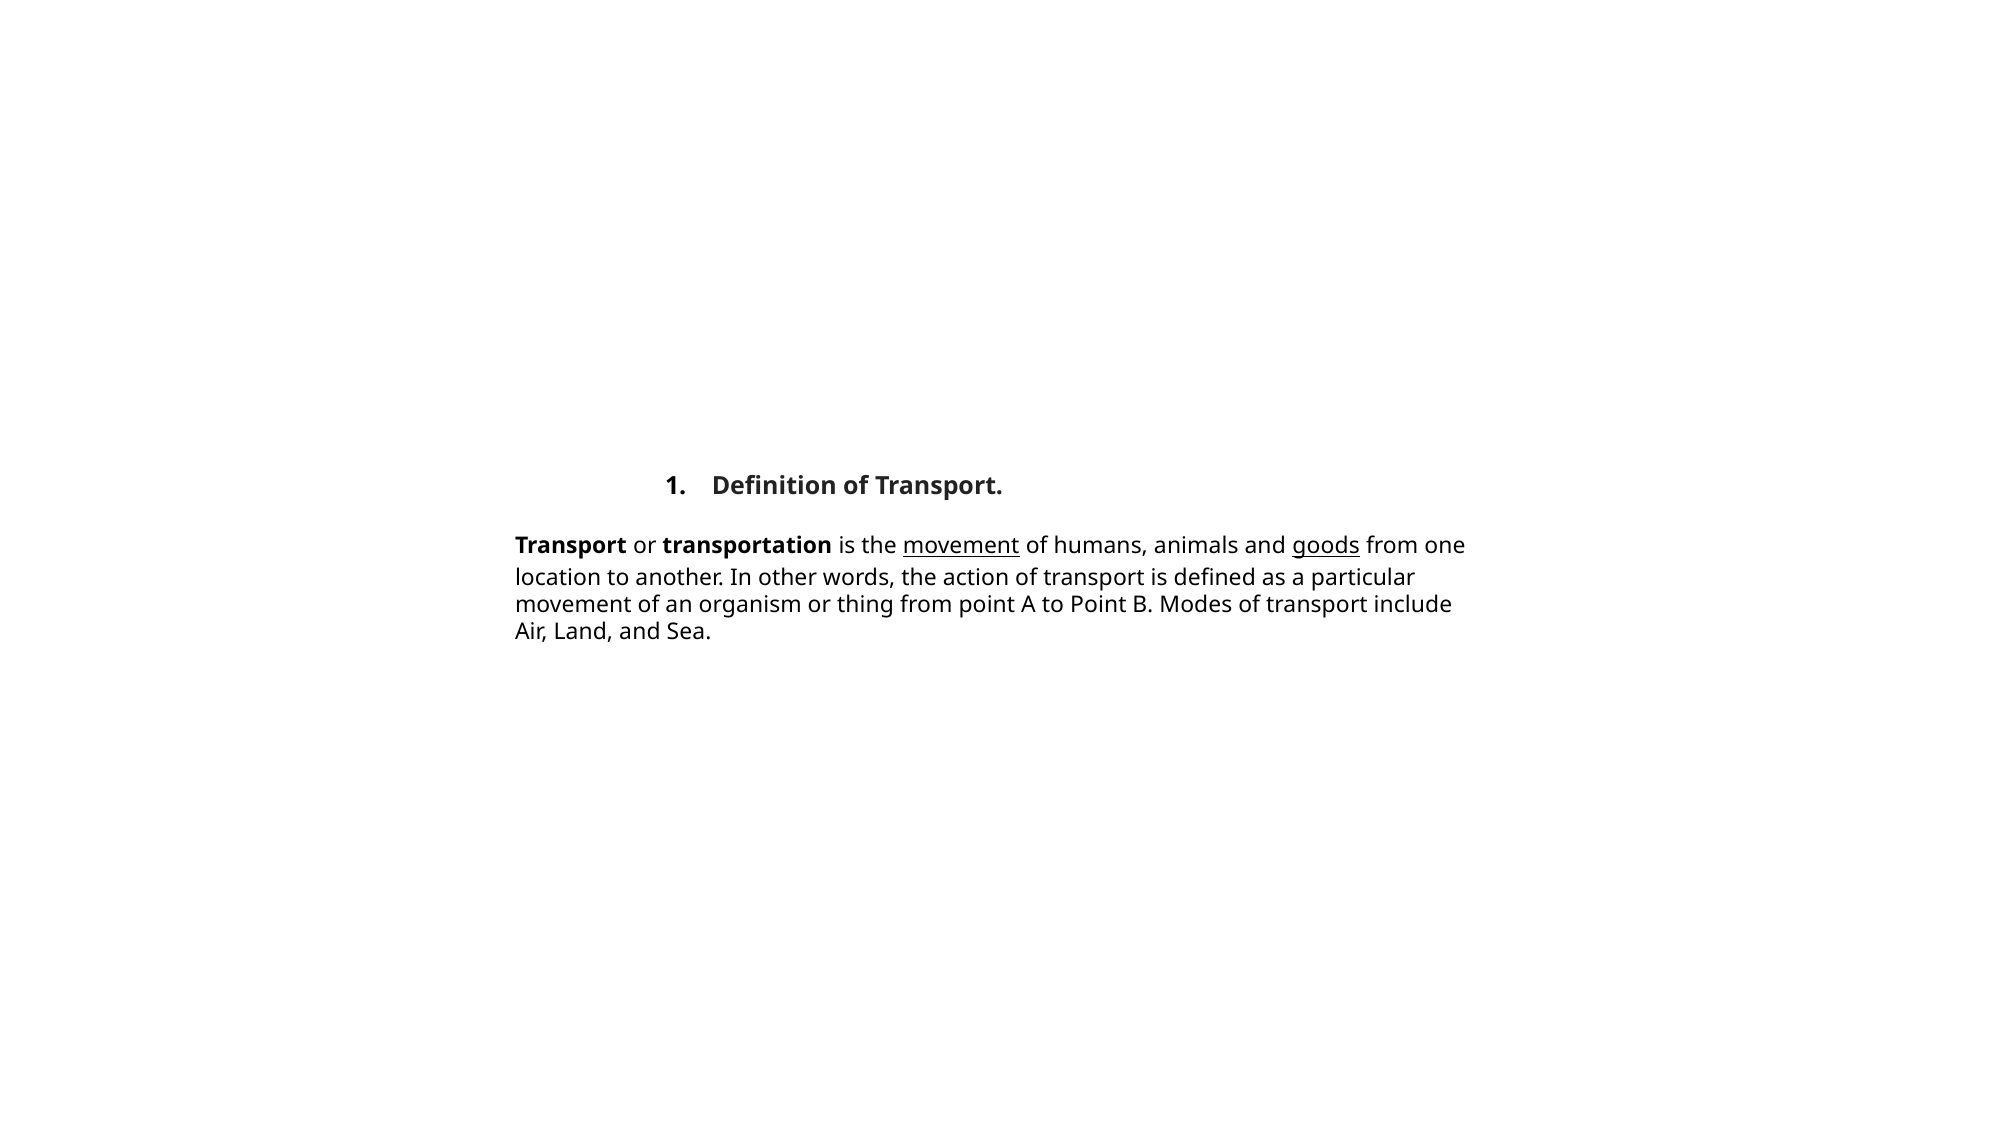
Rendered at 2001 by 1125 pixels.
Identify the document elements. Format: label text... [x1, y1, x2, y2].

text_box Definition of Transport. Transport or transportation is the movement of humans, animals and goods from one location to another. In other words, the action of transport is defined as a particular movement of an organism or thing from point A to Point B. Modes of transport include Air, Land, and Sea. [500, 462, 1500, 652]
